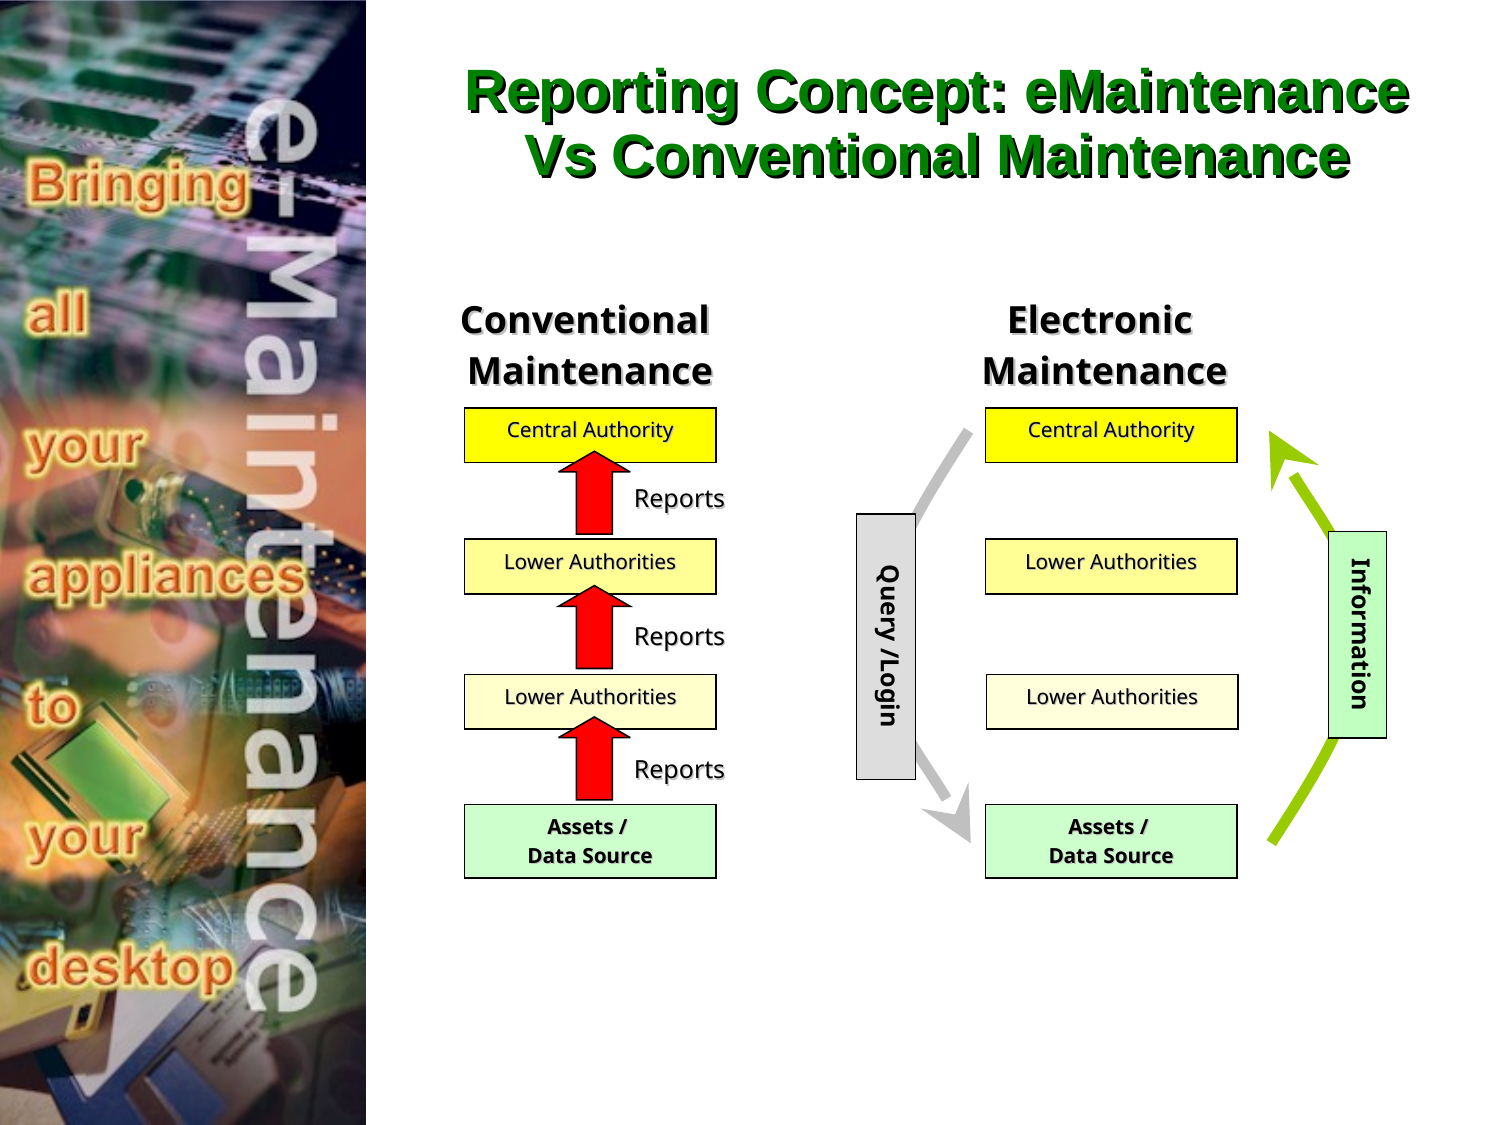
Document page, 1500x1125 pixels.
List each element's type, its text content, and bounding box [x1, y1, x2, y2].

text_box [558, 585, 631, 669]
text_box Lower Authorities [986, 674, 1239, 730]
text_box Lower Authorities [464, 539, 716, 594]
text_box Lower Authorities [464, 674, 717, 730]
text_box Central Authority [464, 407, 716, 463]
text_box Reports [591, 473, 769, 524]
text_box Reports [591, 610, 769, 662]
text_box Assets / Data Source [985, 804, 1238, 879]
text_box Central Authority [985, 407, 1238, 463]
text_box Information [1328, 531, 1387, 739]
text_box [558, 716, 631, 800]
text_box Query /Login [856, 513, 916, 780]
text_box Reporting Concept: eMaintenance Vs Conventional Maintenance [412, 49, 1463, 196]
text_box [558, 451, 631, 535]
picture [0, 0, 366, 1125]
text_box Assets / Data Source [464, 804, 716, 879]
text_box Electronic Maintenance [896, 285, 1313, 375]
text_box Lower Authorities [985, 539, 1238, 594]
text_box Reports [591, 744, 769, 795]
text_box Conventional Maintenance [382, 285, 798, 375]
